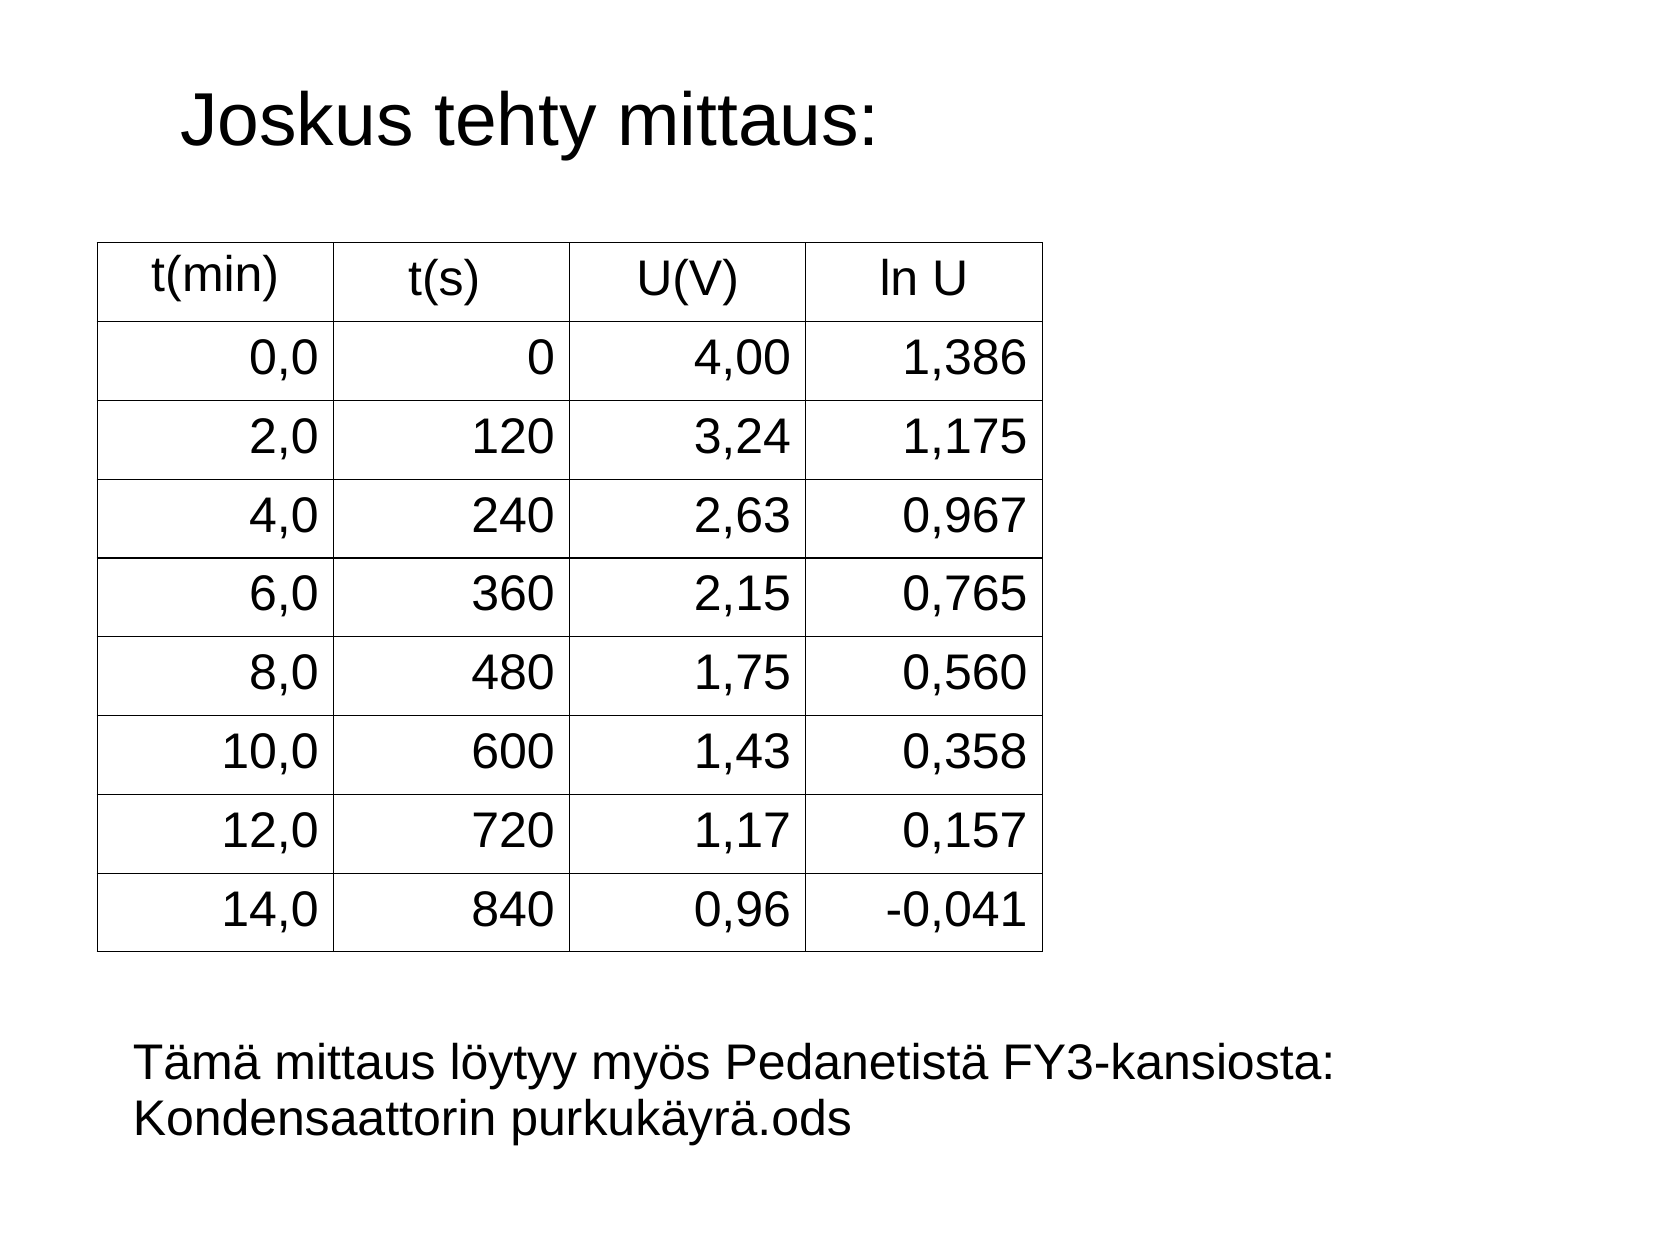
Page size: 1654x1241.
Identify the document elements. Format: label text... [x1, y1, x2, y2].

text_box Tämä mittaus löytyy myös Pedanetistä FY3-kansiosta: Kondensaattorin purkukäyrä.ods [118, 1027, 1366, 1154]
table_cell 1,43 [570, 716, 805, 794]
table_cell 3,24 [570, 401, 805, 479]
table_cell -0,041 [806, 874, 1042, 951]
table_cell 0,358 [806, 716, 1042, 794]
table_cell 14,0 [98, 874, 333, 951]
table_cell 120 [334, 401, 569, 479]
table_cell 1,17 [570, 795, 805, 873]
table_header ln U [806, 243, 1042, 321]
text_box Joskus tehty mittaus: [165, 70, 895, 170]
table_cell 0,157 [806, 795, 1042, 873]
table_cell 0 [334, 322, 569, 400]
table_cell 8,0 [98, 637, 333, 715]
table_cell 1,75 [570, 637, 805, 715]
table_cell 10,0 [98, 716, 333, 794]
table_cell 2,0 [98, 401, 333, 479]
table_cell 0,560 [806, 637, 1042, 715]
table_cell 1,175 [806, 401, 1042, 479]
table_header U(V) [570, 243, 805, 321]
table_cell 4,0 [98, 480, 333, 557]
table_cell 0,96 [570, 874, 805, 951]
table_cell 600 [334, 716, 569, 794]
table_cell 6,0 [98, 559, 333, 636]
table_cell 0,0 [98, 322, 333, 400]
table_cell 840 [334, 874, 569, 951]
table_cell 4,00 [570, 322, 805, 400]
table_cell 0,765 [806, 559, 1042, 636]
table_cell 0,967 [806, 480, 1042, 557]
table_cell 720 [334, 795, 569, 873]
table_cell 2,63 [570, 480, 805, 557]
table_cell 1,386 [806, 322, 1042, 400]
table_cell 2,15 [570, 559, 805, 636]
table_cell 480 [334, 637, 569, 715]
table_header t(min) [98, 243, 333, 321]
table_cell 360 [334, 559, 569, 636]
table_cell 12,0 [98, 795, 333, 873]
table_header t(s) [334, 243, 569, 321]
table_cell 240 [334, 480, 569, 557]
